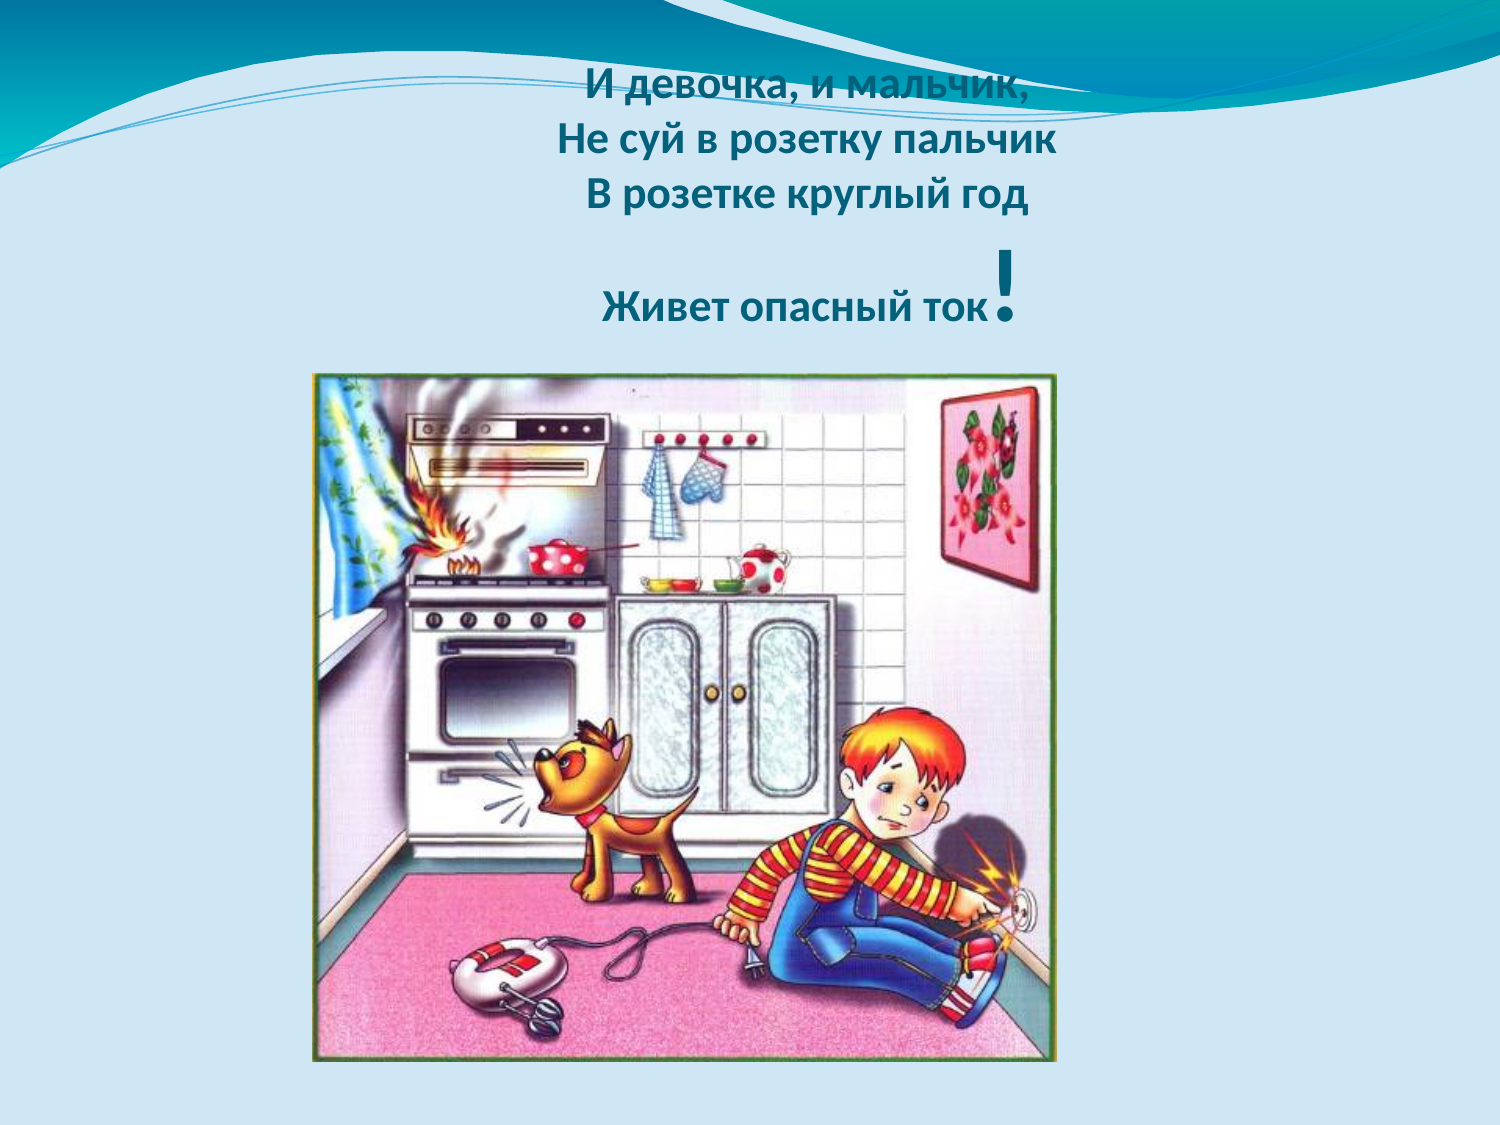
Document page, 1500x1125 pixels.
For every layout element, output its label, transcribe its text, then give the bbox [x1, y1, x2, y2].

title И девочка, и мальчик, Не суй в розетку пальчик В розетке круглый год Живет опасный ток! [75, 45, 1300, 338]
picture [312, 373, 1057, 1062]
